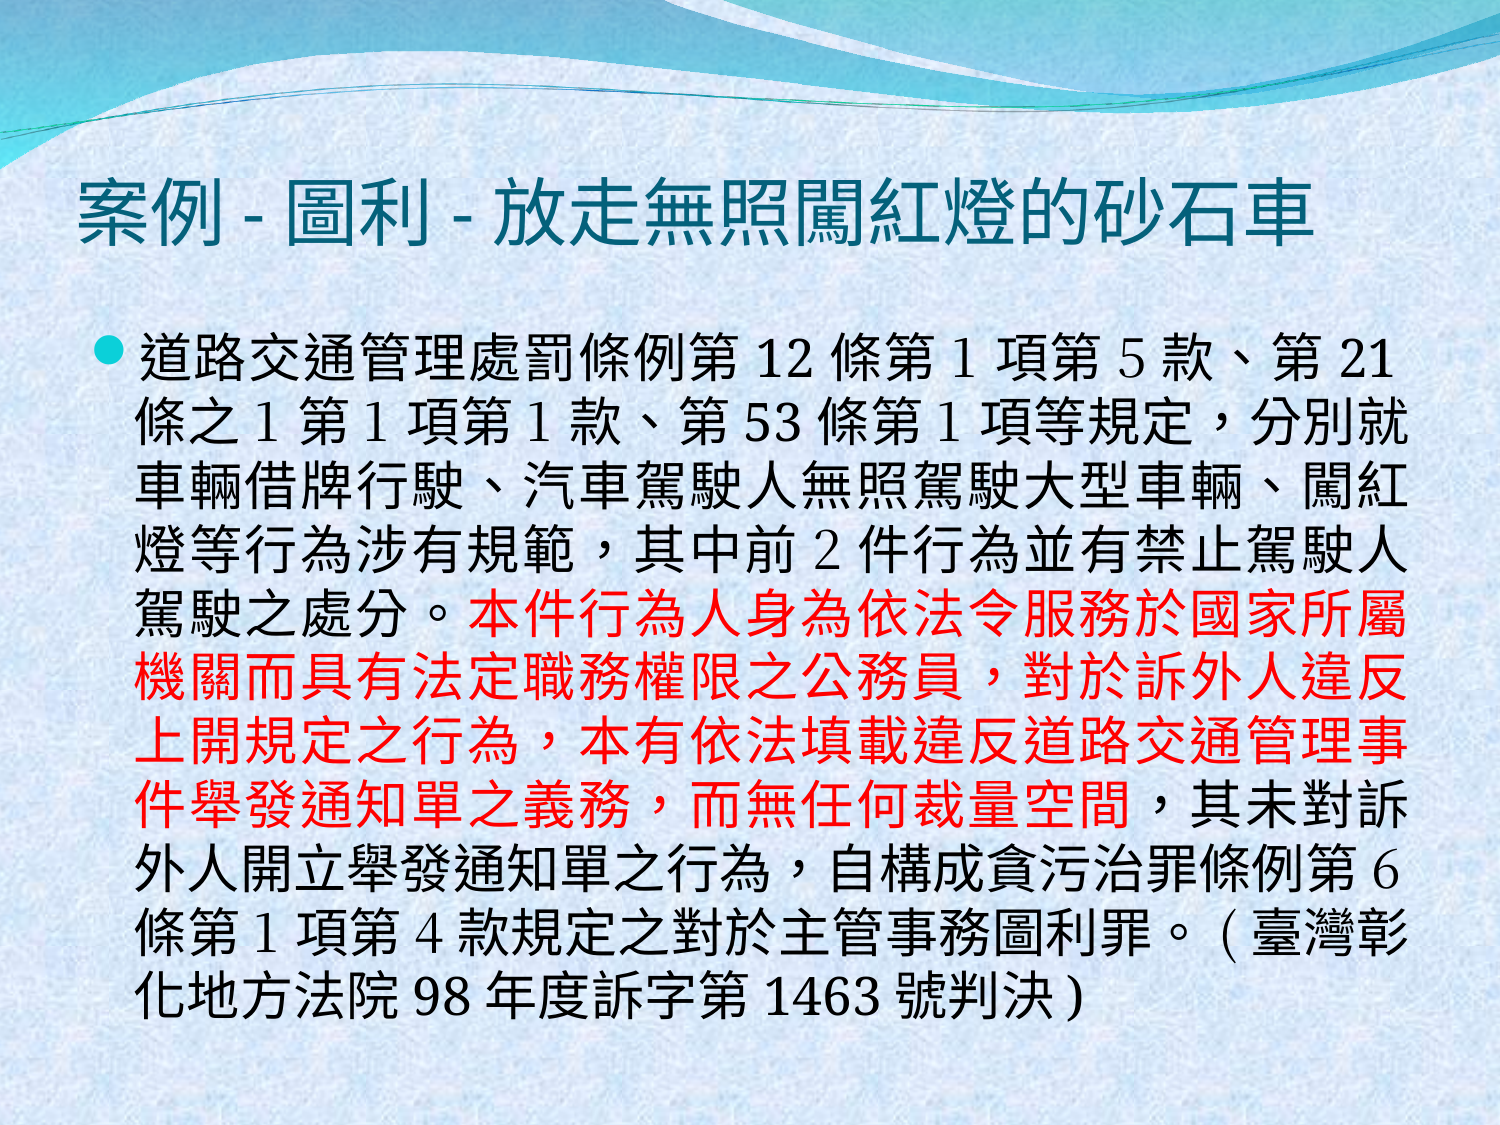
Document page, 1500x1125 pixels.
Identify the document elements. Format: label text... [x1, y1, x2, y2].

picture [0, 0, 1500, 1125]
title 案例-圖利-放走無照闖紅燈的砂石車 [75, 115, 1426, 256]
list 道路交通管理處罰條例第12條第1項第5款、第21條之1第1項第1款、第53條第1項等規定，分別就車輛借牌行駛、汽車駕駛人無照駕駛大型車輛、闖紅燈等行為涉有規範，其中前2件行為並有禁止駕駛人駕駛之處分。本件行為人身為依法令服務於國家所屬機關而具有法定職務權限之公務員，對於訴外人違反上開規定之行為，本有依法填載違反道路交通管理事件舉發通知單之義務，而無任何裁量空間，其未對訴外人開立舉發通知單之行為，自構成貪污治罪條例第6條第1項第4款規定之對於主管事務圖利罪。(臺灣彰化地方法院98年度訴字第1463號判決) [75, 317, 1426, 1038]
